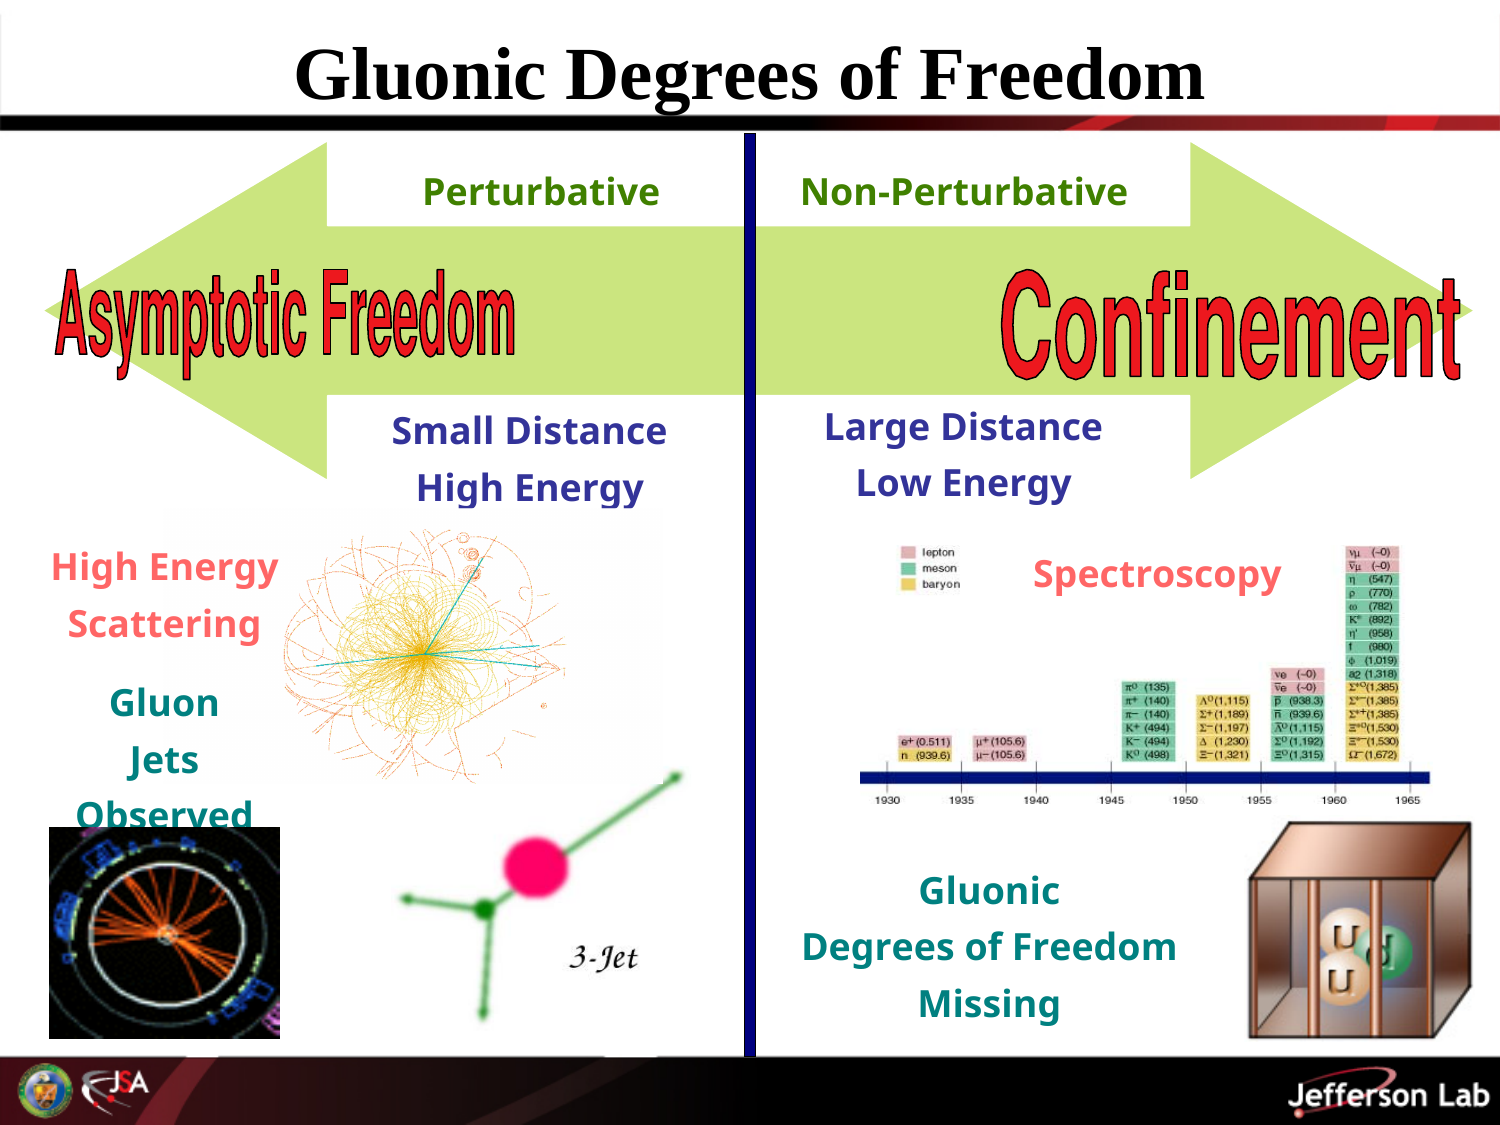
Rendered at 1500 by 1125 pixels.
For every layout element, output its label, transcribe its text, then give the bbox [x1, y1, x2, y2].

picture [756, 151, 1189, 225]
text_box Spectroscopy [1019, 534, 1296, 598]
text_box High Energy Scattering [37, 527, 293, 640]
title Gluonic Degrees of Freedom [112, 0, 1388, 151]
text_box [42, 133, 1475, 1057]
text_box Large Distance Low Energy [809, 386, 1118, 500]
picture [0, 0, 1500, 1125]
text_box Gluonic Degrees of Freedom Missing [784, 850, 1195, 1013]
picture [328, 151, 744, 225]
text_box Small Distance High Energy [378, 391, 682, 505]
text_box Perturbative [336, 152, 744, 216]
text_box Non-Perturbative [786, 152, 1143, 216]
text_box Gluon Jets Observed [61, 663, 268, 825]
